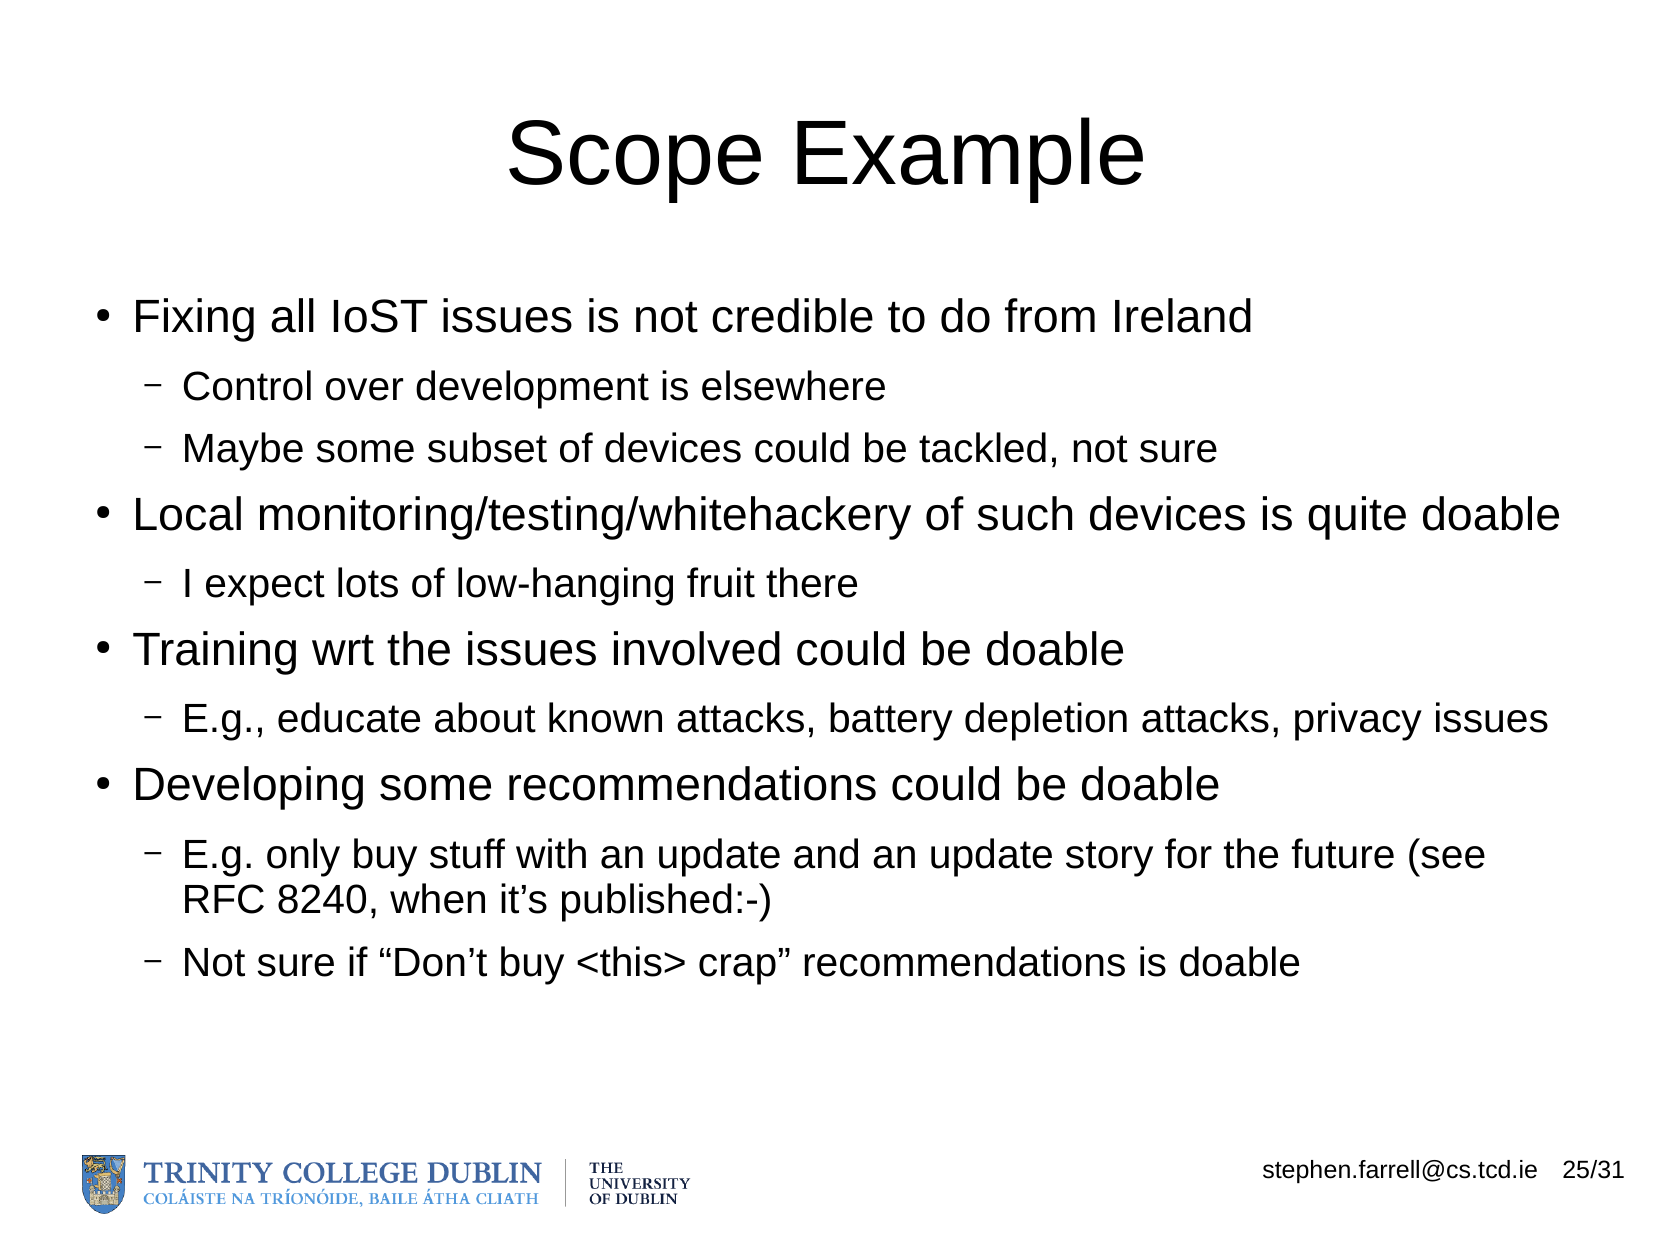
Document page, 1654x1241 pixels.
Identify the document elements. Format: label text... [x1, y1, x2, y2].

picture [82, 1155, 694, 1214]
title Scope Example [82, 49, 1571, 257]
list Fixing all IoST issues is not credible to do from Ireland Control over development is elsewhere Maybe some subset of devices could be tackled, not sure Local monitoring/testing/whitehackery of such devices is quite doable I expect lots of low-hanging fruit there Training wrt the issues involved could be doable E.g., educate about known attacks, battery depletion attacks, privacy issues Developing some recommendations could be doable E.g. only buy stuff with an update and an update story for the future (see RFC 8240, when it’s published:-) Not sure if “Don’t buy <this> crap” recommendations is doable [82, 290, 1571, 1010]
